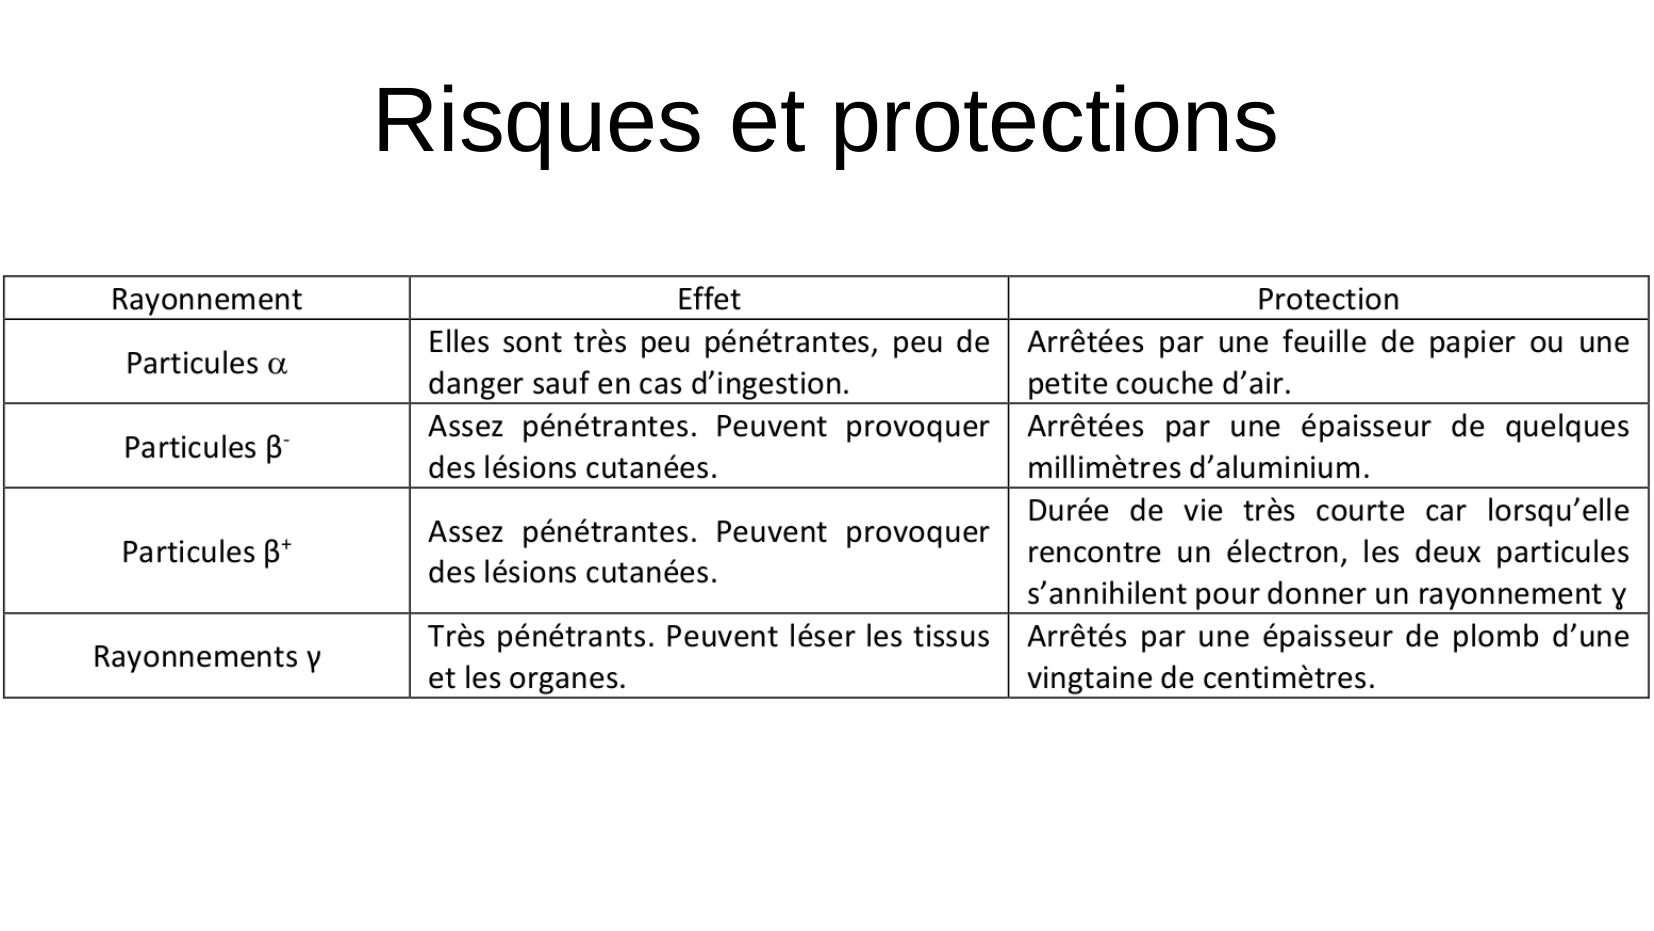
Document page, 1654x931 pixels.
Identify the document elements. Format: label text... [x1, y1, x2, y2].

picture [0, 271, 1654, 703]
title Risques et protections [82, 37, 1571, 193]
